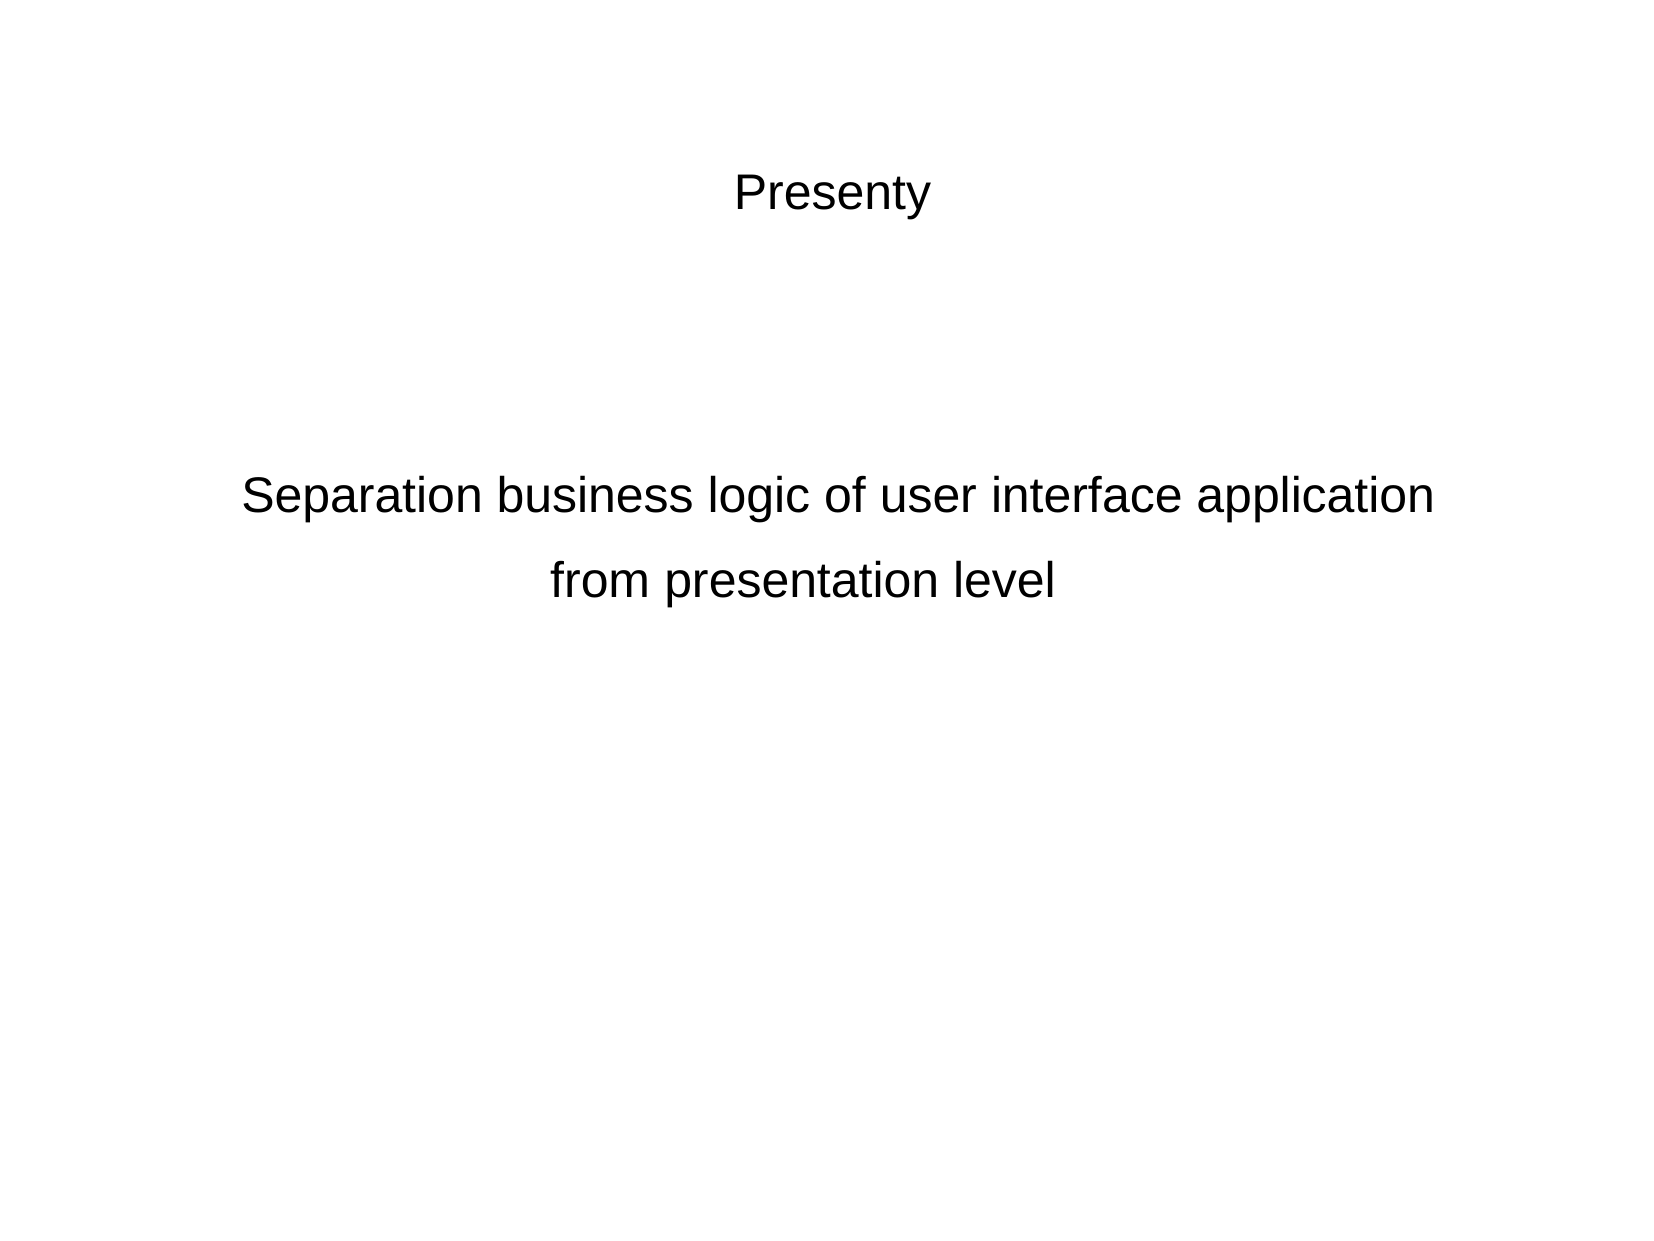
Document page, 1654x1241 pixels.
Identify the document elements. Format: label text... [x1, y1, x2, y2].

list Separation business logic of user interface application from presentation level [59, 467, 1548, 739]
title Presenty [88, 88, 1577, 296]
